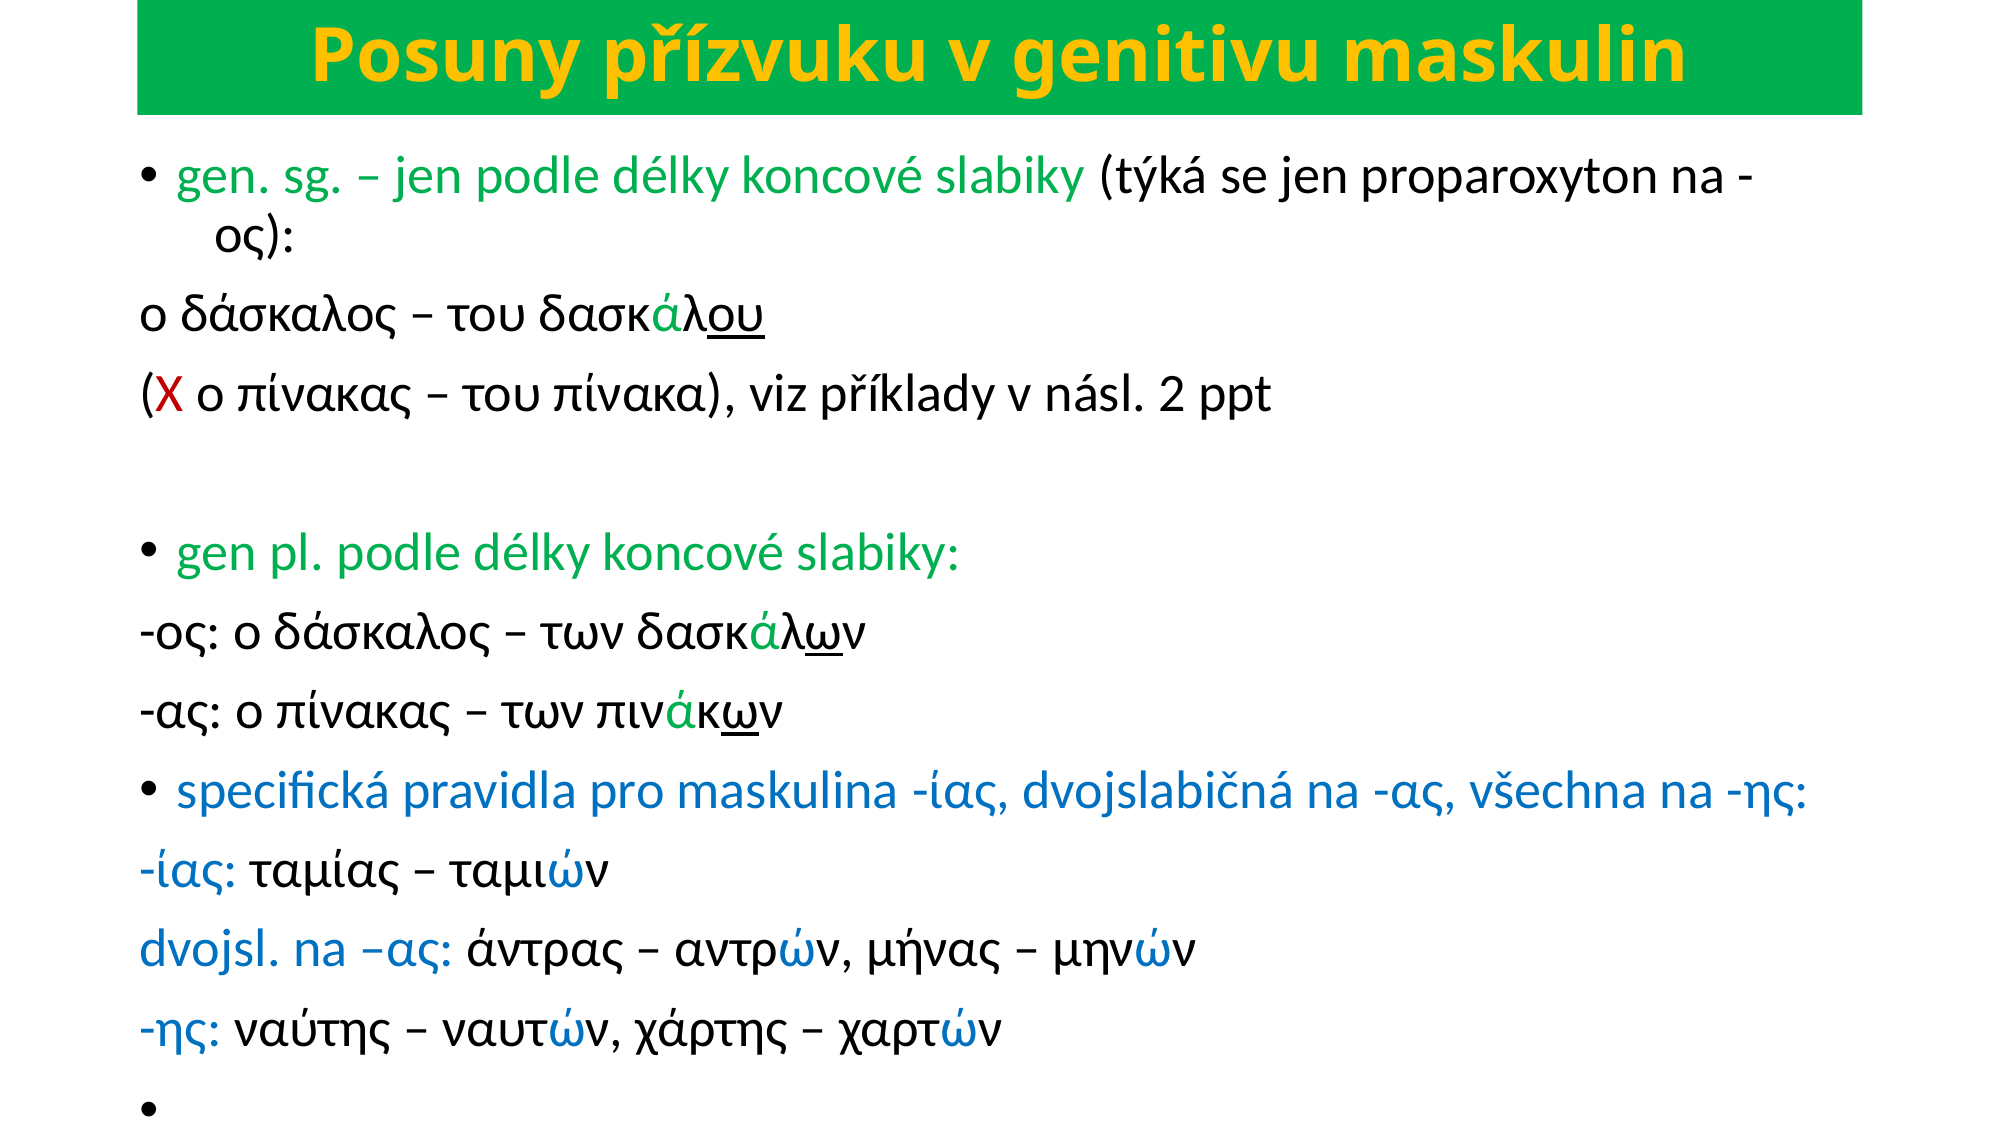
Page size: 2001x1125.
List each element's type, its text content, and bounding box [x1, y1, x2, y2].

list gen. sg. – jen podle délky koncové slabiky (týká se jen proparoxyton na -ος): o δάσκαλος – του δασκάλου (Χ ο πίνακας – του πίνακα), viz příklady v násl. 2 ppt gen pl. podle délky koncové slabiky: -ος: ο δάσκαλος – των δασκάλων -ας: ο πίνακας – των πινάκων specifická pravidla pro maskulina -ίας, dvojslabičná na -ας, všechna na -ης: -ίας: ταμίας – ταμιών dvojsl. na –ας: άντρας – αντρών, μήνας – μηνών -ης: ναύτης – ναυτών, χάρτης – χαρτών [124, 139, 1850, 1078]
title Posuny přízvuku v genitivu maskulin [137, 0, 1863, 115]
